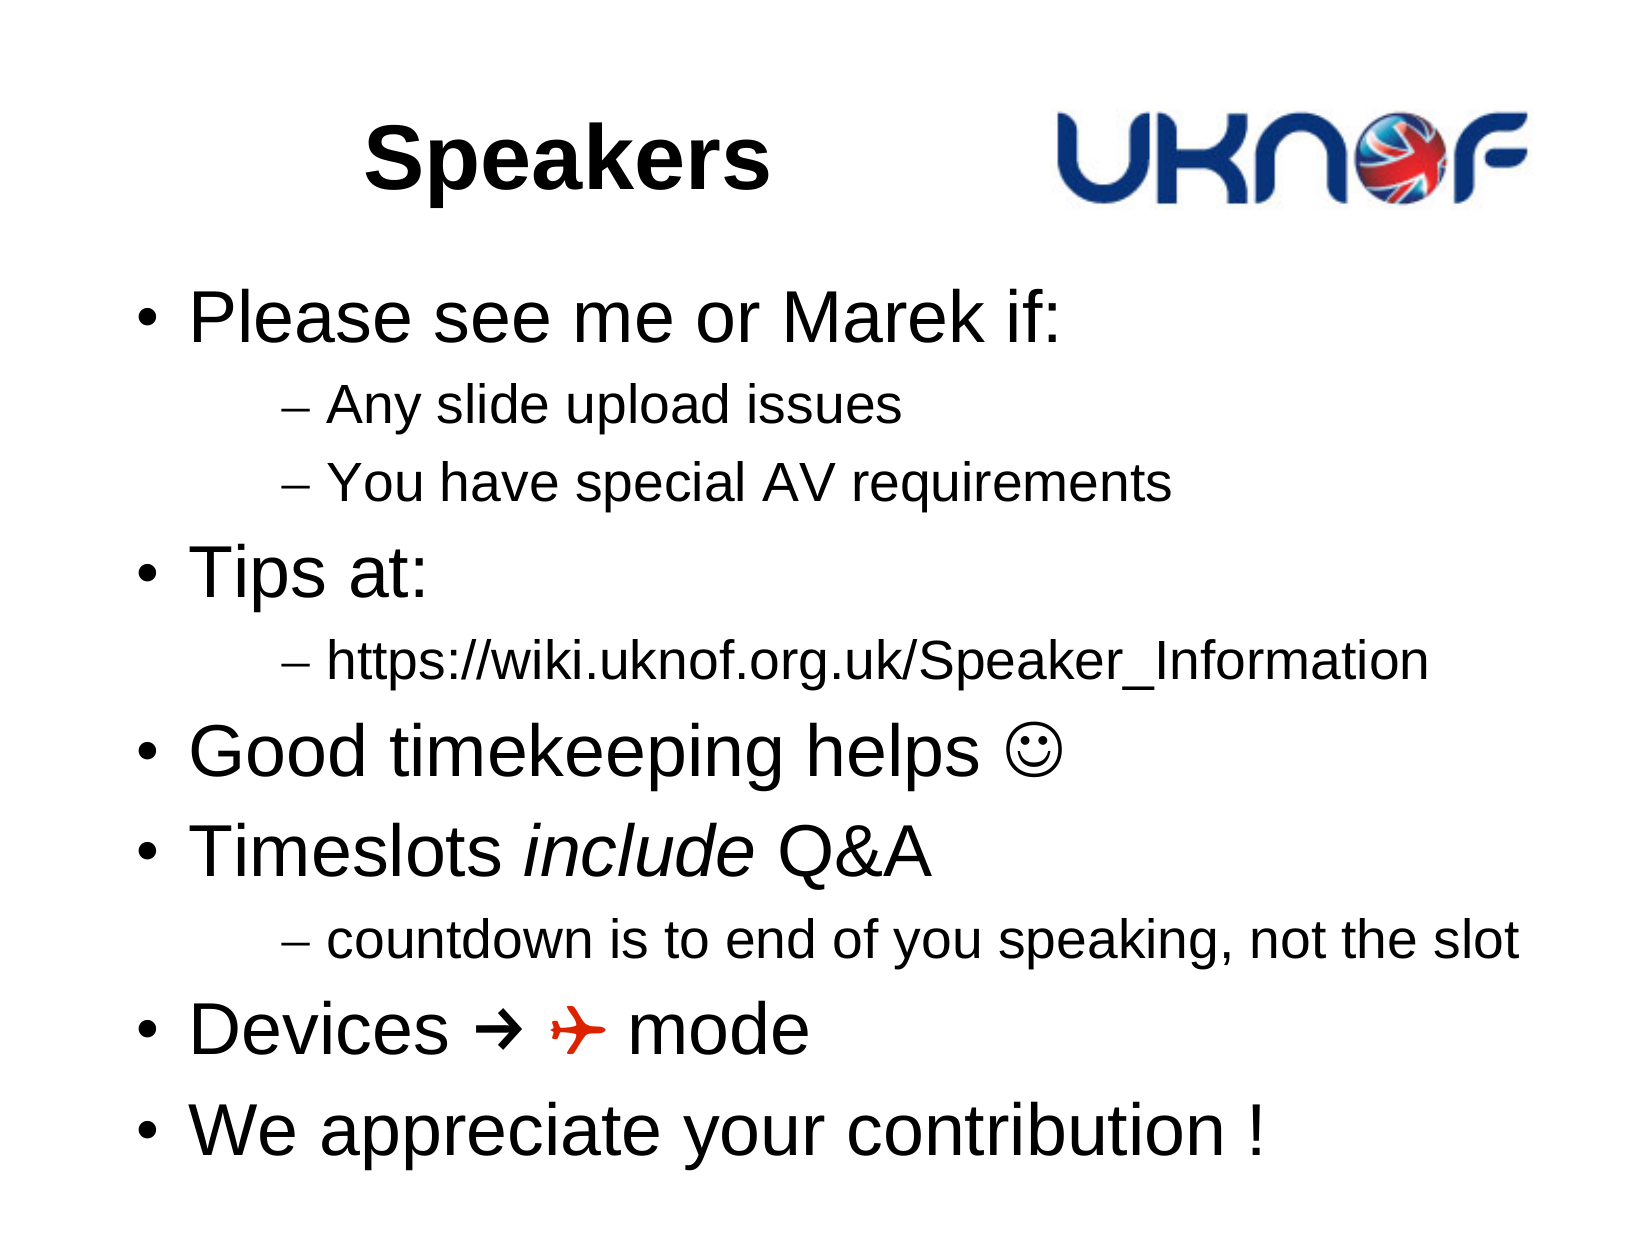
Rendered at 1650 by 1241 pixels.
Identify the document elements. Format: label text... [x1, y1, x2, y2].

list Please see me or Marek if: Any slide upload issues You have special AV requirements Tips at: https://wiki.uknof.org.uk/Speaker_Information Good timekeeping helps ☺ Timeslots include Q&A countdown is to end of you speaking, not the slot Devices →  mode We appreciate your contribution ! [75, 275, 1576, 1188]
title Speakers [123, 37, 1013, 275]
picture [1050, 93, 1536, 225]
